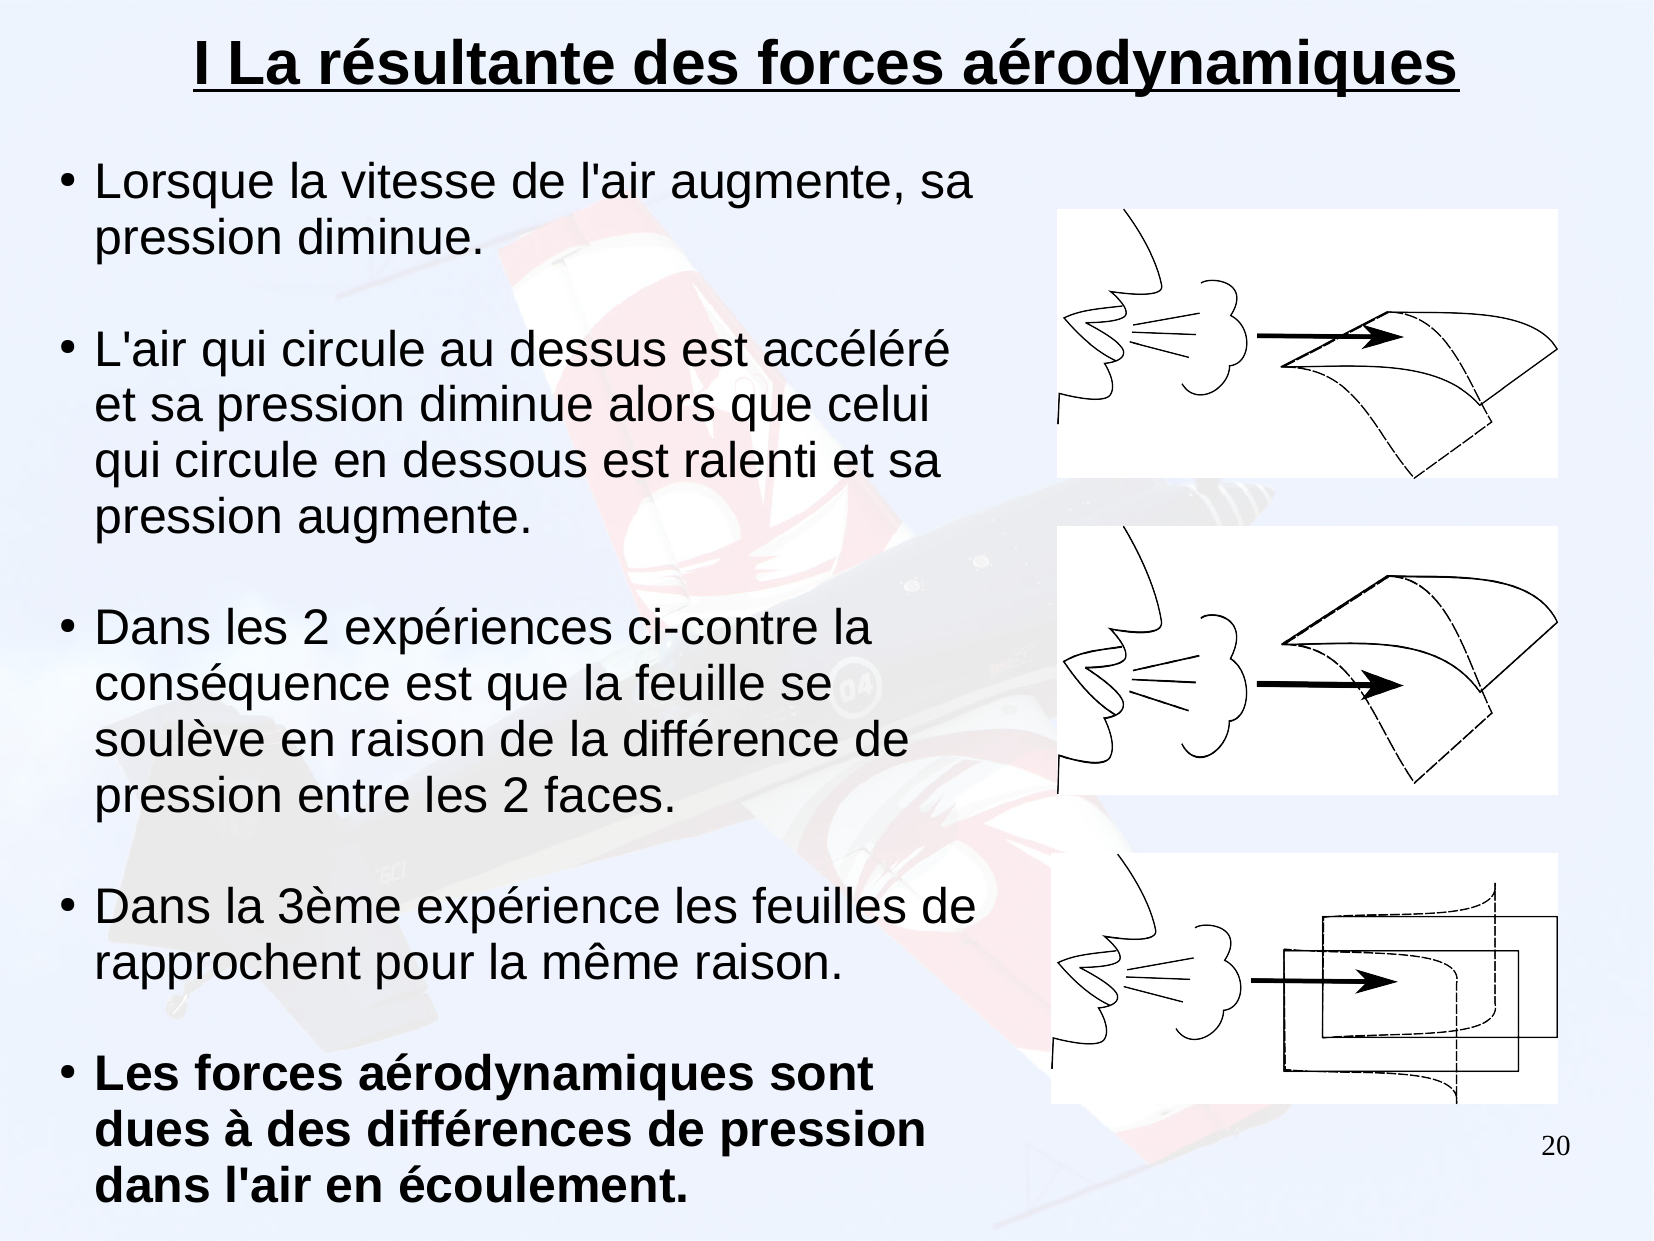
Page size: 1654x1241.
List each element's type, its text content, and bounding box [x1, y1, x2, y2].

picture [0, 0, 1654, 1241]
subtitle Lorsque la vitesse de l'air augmente, sa pression diminue. L'air qui circule au dessus est accéléré et sa pression diminue alors que celui qui circule en dessous est ralenti et sa pression augmente. Dans les 2 expériences ci-contre la conséquence est que la feuille se soulève en raison de la différence de pression entre les 2 faces. Dans la 3ème expérience les feuilles de rapprochent pour la même raison. Les forces aérodynamiques sont dues à des différences de pression dans l'air en écoulement. [59, 153, 993, 1213]
title I La résultante des forces aérodynamiques [82, 11, 1571, 115]
